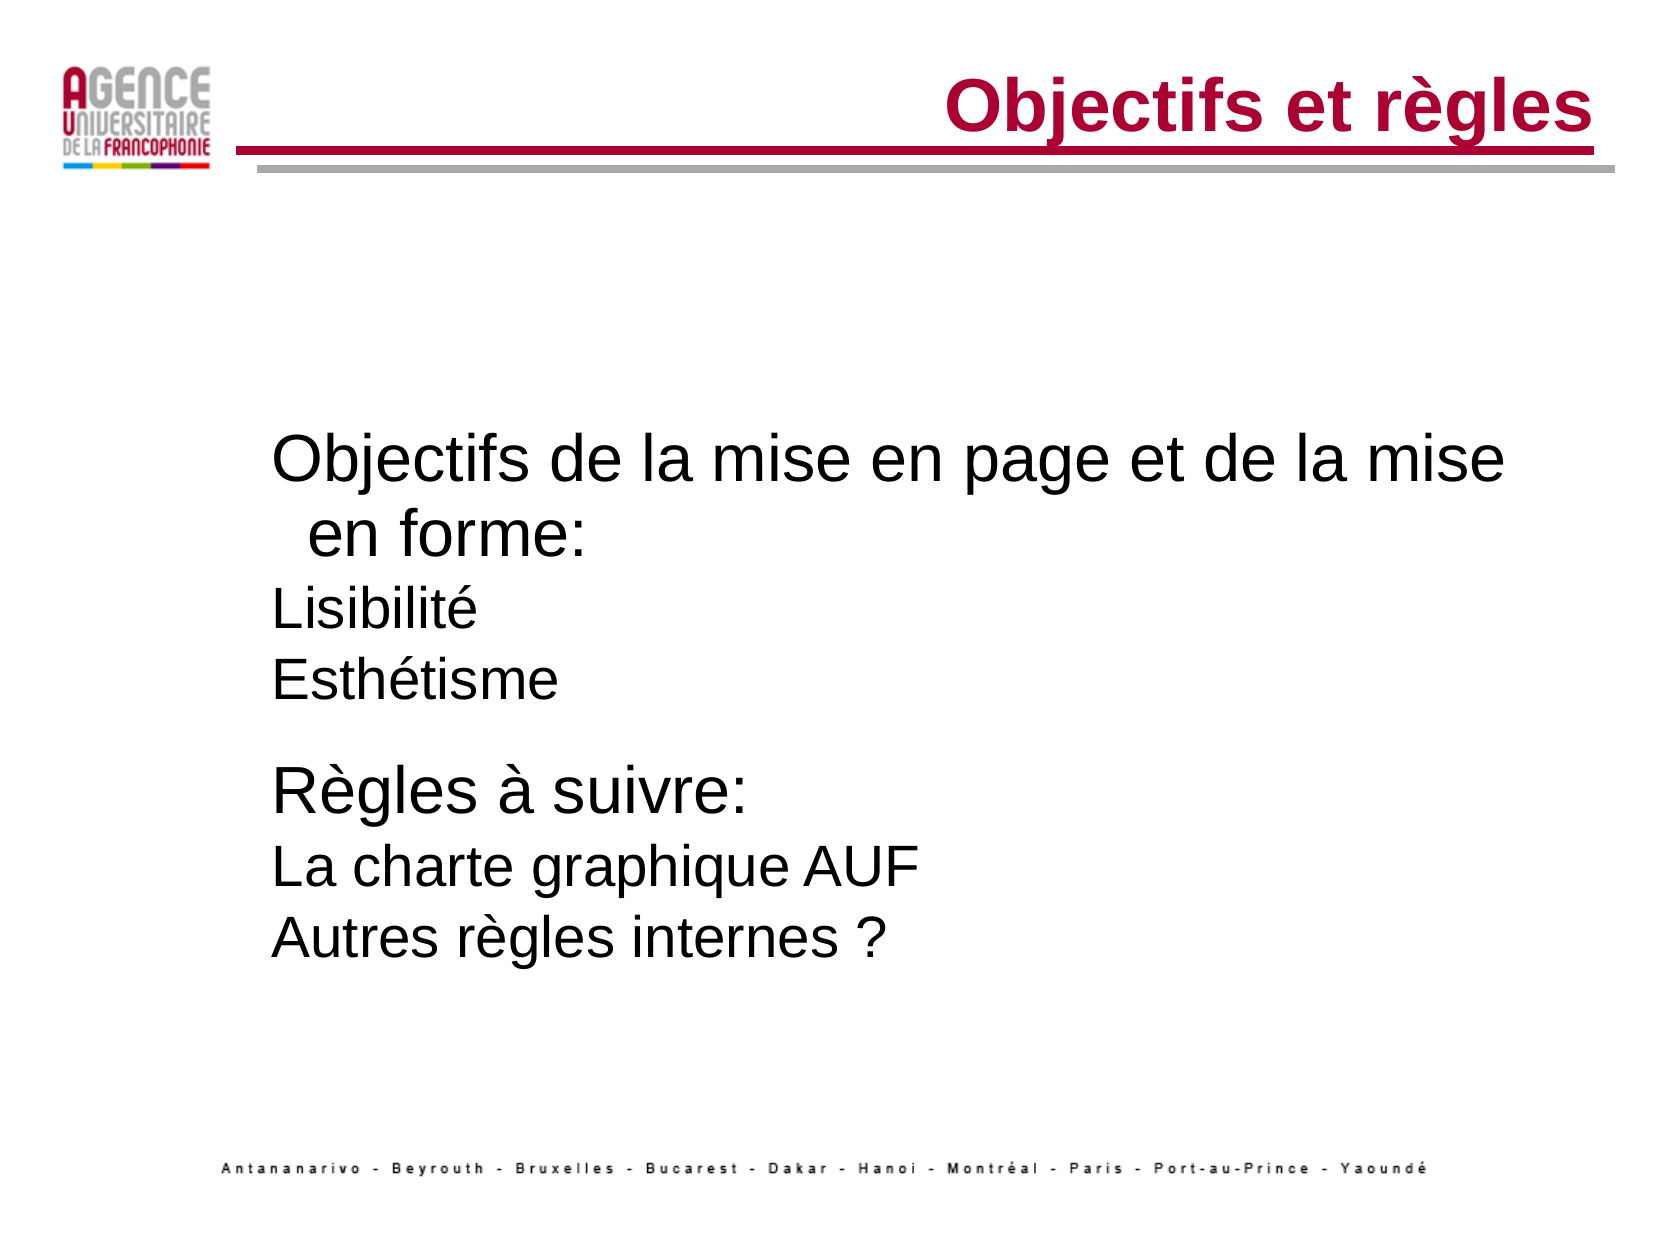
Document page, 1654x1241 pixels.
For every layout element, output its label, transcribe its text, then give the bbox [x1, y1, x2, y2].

picture [29, 29, 1625, 1241]
subtitle Objectifs de la mise en page et de la mise en forme: Lisibilité Esthétisme Règles à suivre: La charte graphique AUF Autres règles internes ? [236, 248, 1595, 1142]
title Objectifs et règles [236, 63, 1595, 148]
